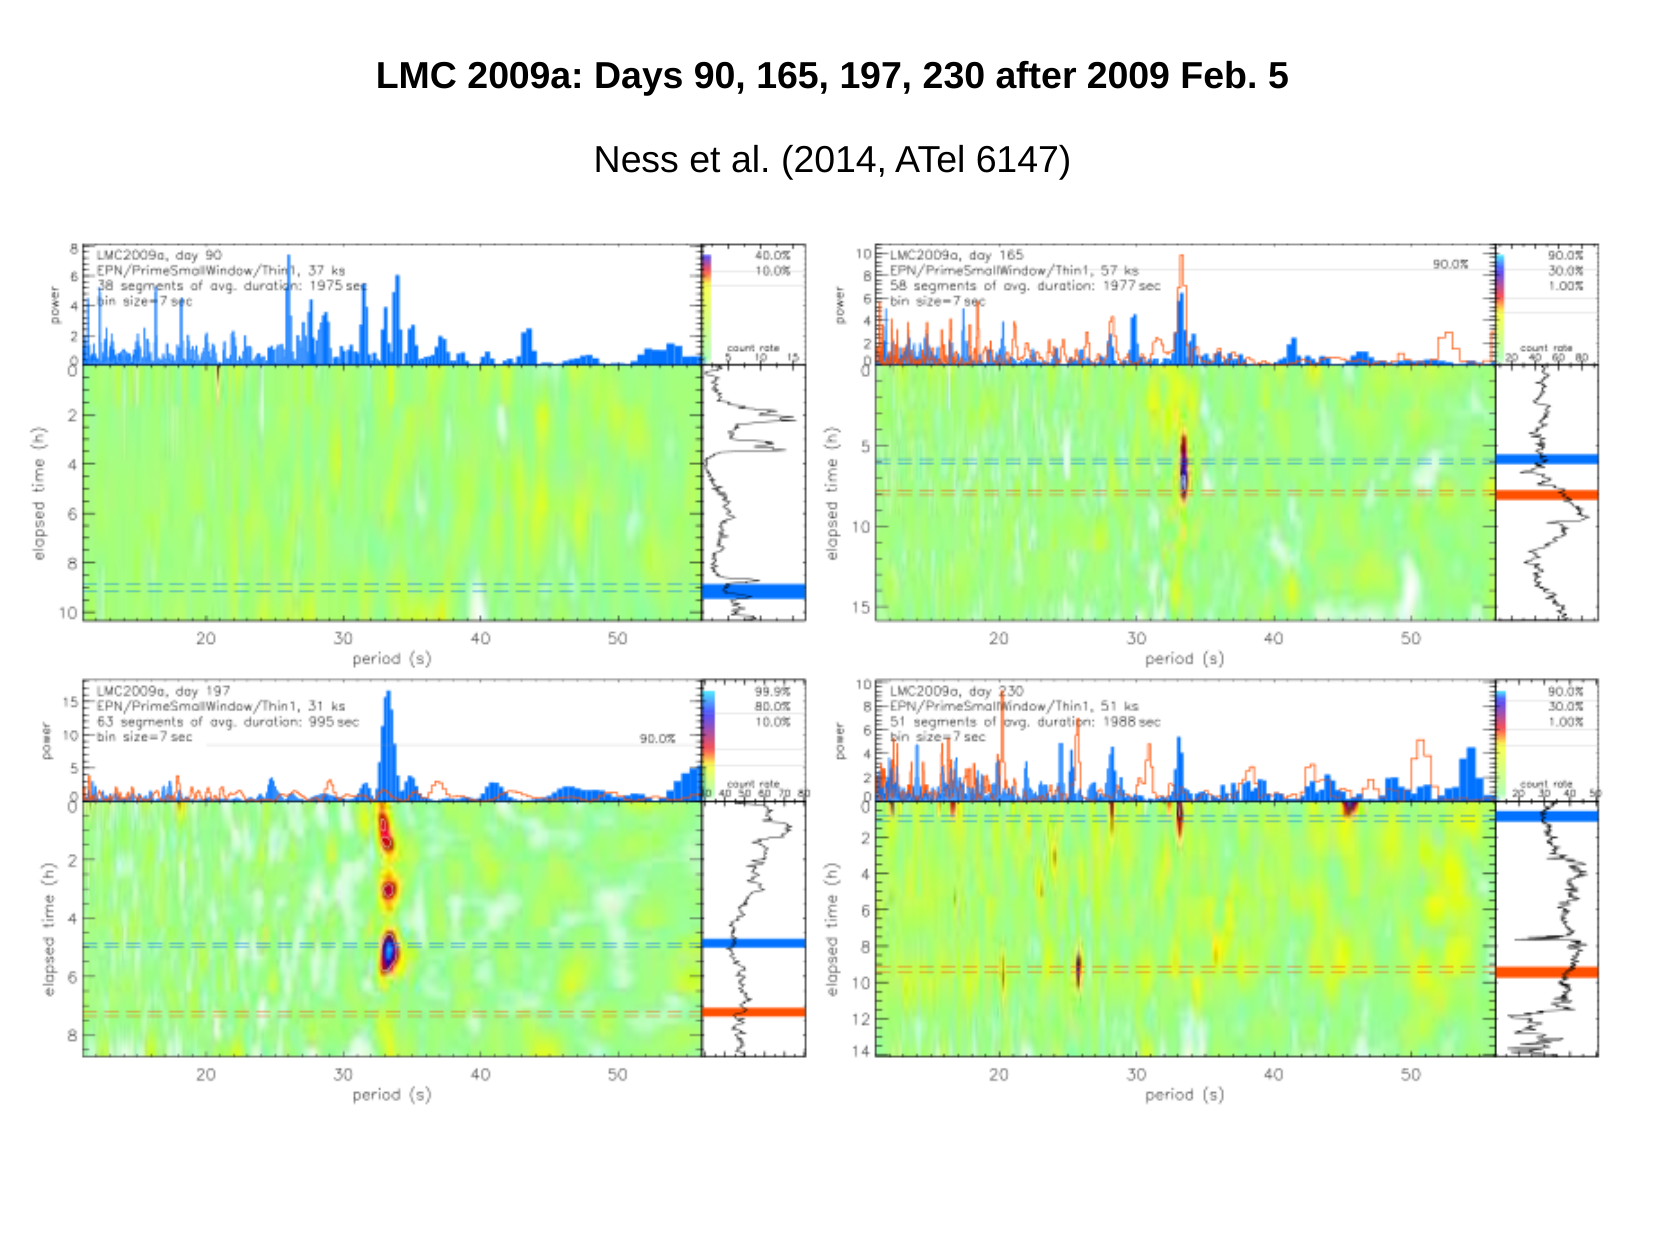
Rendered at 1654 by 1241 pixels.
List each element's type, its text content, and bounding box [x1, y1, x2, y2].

picture [0, 217, 1621, 1119]
text_box LMC 2009a: Days 90, 165, 197, 230 after 2009 Feb. 5 Ness et al. (2014, ATel 6147) [361, 46, 1305, 188]
